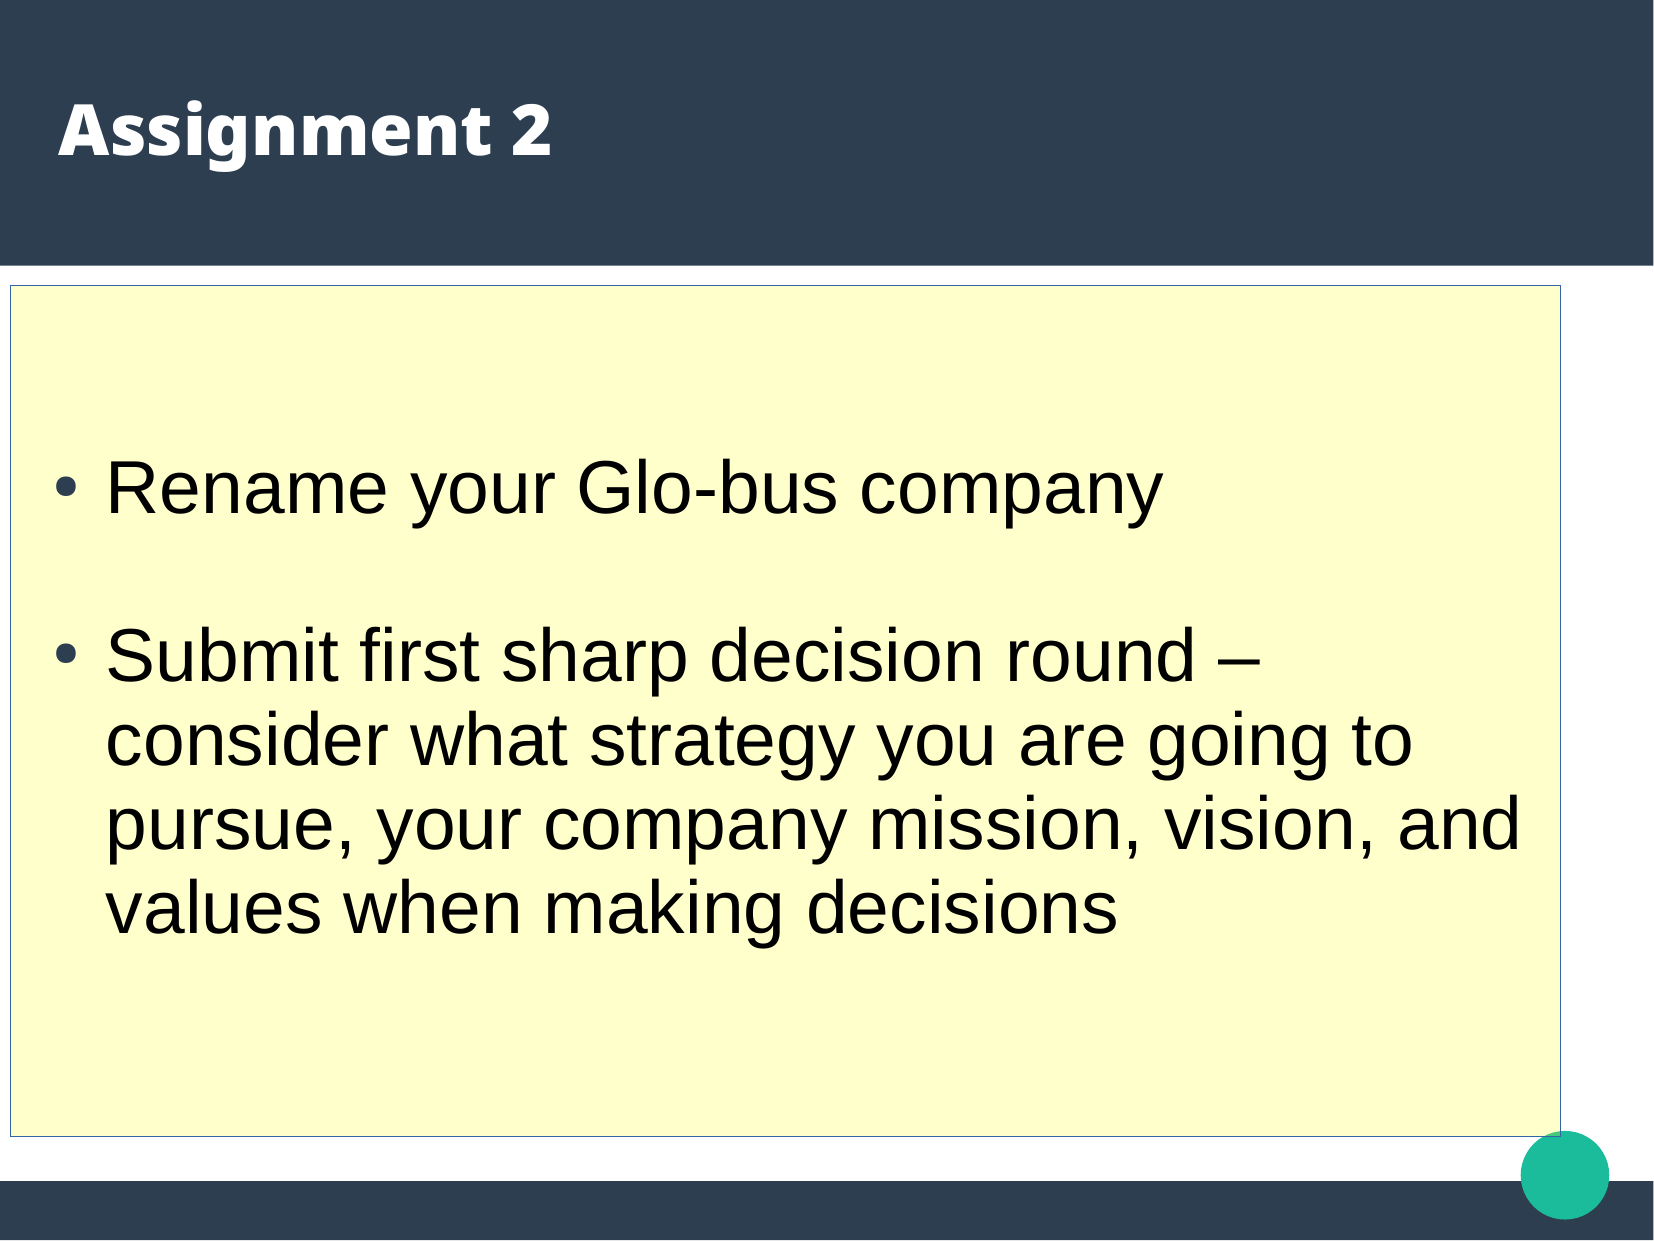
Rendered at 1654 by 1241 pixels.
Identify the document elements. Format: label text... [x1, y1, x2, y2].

text_box [10, 285, 1561, 1137]
title Assignment 2 [59, 49, 1595, 207]
text_box Rename your Glo-bus company Submit first sharp decision round – consider what strategy you are going to pursue, your company mission, vision, and values when making decisions [20, 354, 1561, 1081]
